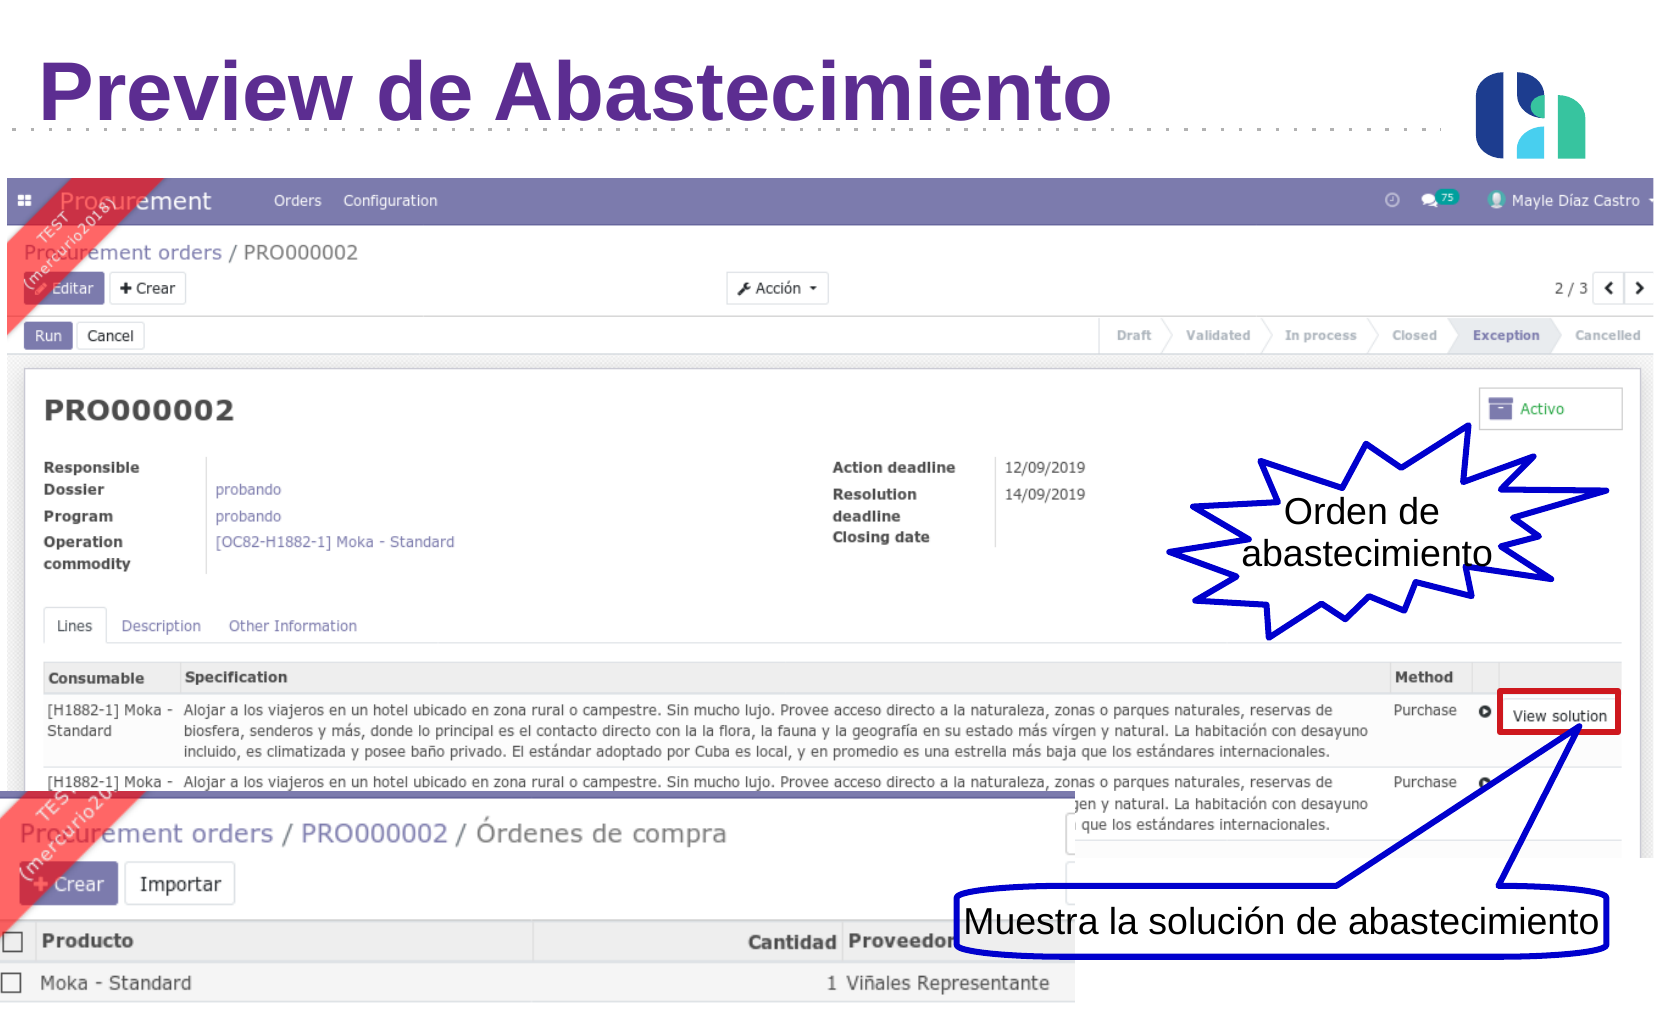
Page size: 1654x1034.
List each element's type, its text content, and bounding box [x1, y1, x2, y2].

text_box Muestra la solución de abastecimiento [956, 726, 1607, 957]
picture [1475, 72, 1586, 159]
picture [0, 178, 1654, 1034]
text_box Preview de Abastecimiento [38, 45, 1607, 139]
picture [1503, 694, 1615, 729]
text_box Orden de abastecimiento [1169, 425, 1607, 638]
